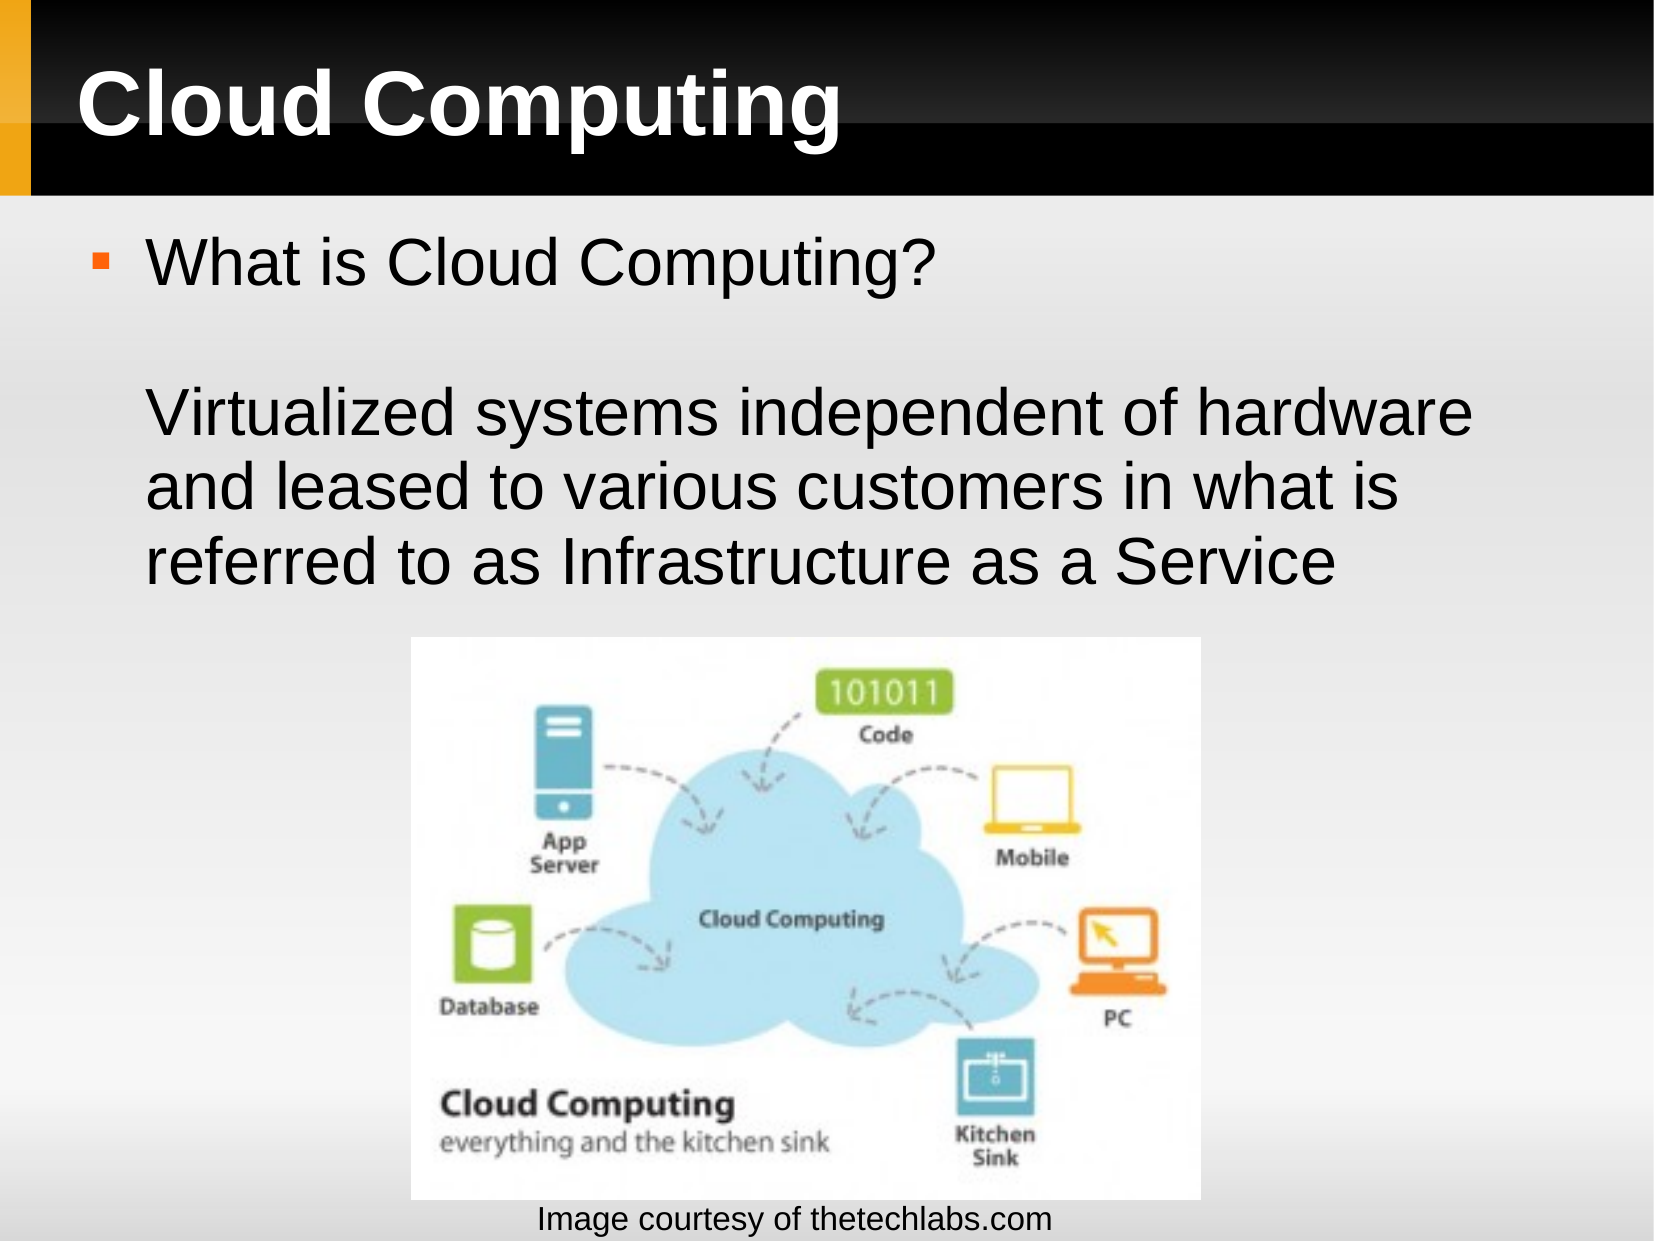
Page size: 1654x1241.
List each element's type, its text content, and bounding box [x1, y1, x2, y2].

picture [0, 0, 1654, 1241]
title Cloud Computing [76, 0, 1565, 208]
list What is Cloud Computing? Virtualized systems independent of hardware and leased to various customers in what is referred to as Infrastructure as a Service [75, 225, 1576, 744]
list Image courtesy of thetechlabs.com [536, 1200, 1463, 1241]
